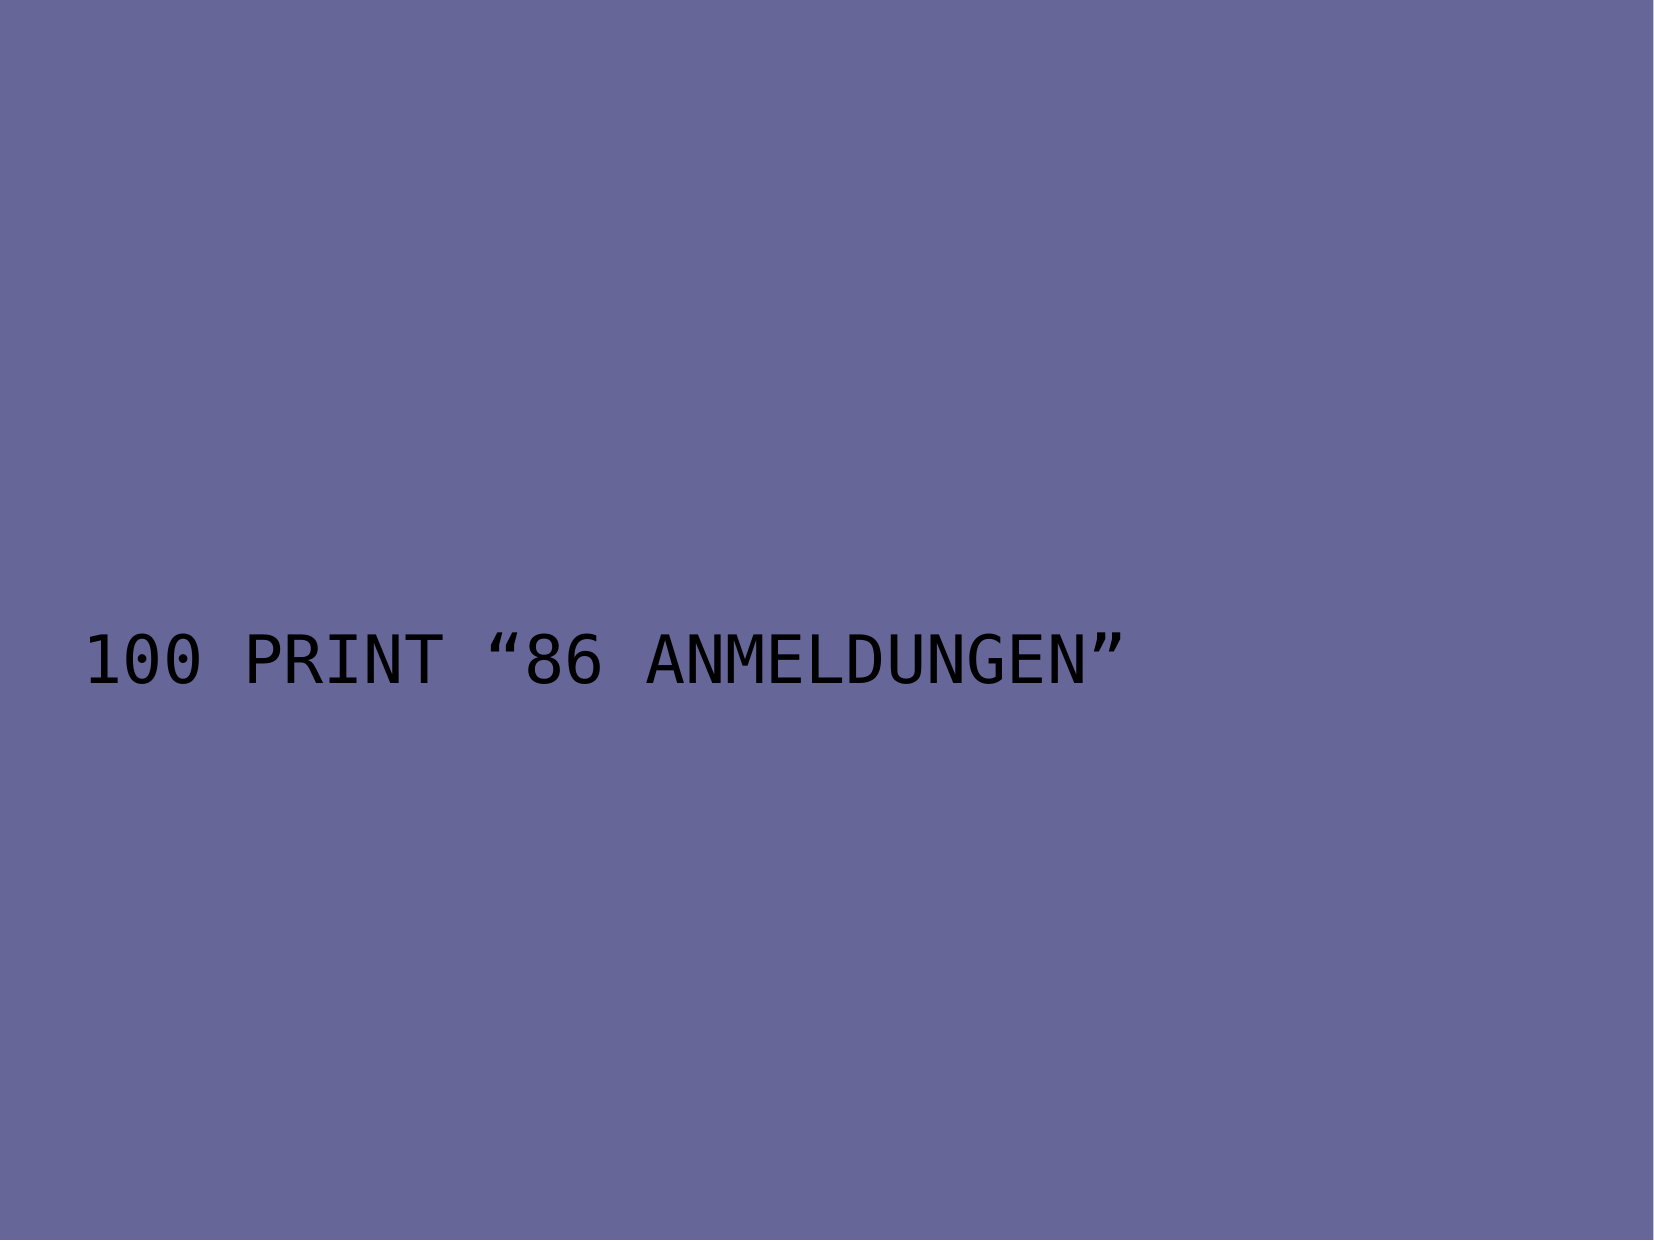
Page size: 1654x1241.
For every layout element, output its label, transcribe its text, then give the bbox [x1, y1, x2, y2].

subtitle 100 PRINT “86 ANMELDUNGEN” [82, 297, 1571, 1102]
